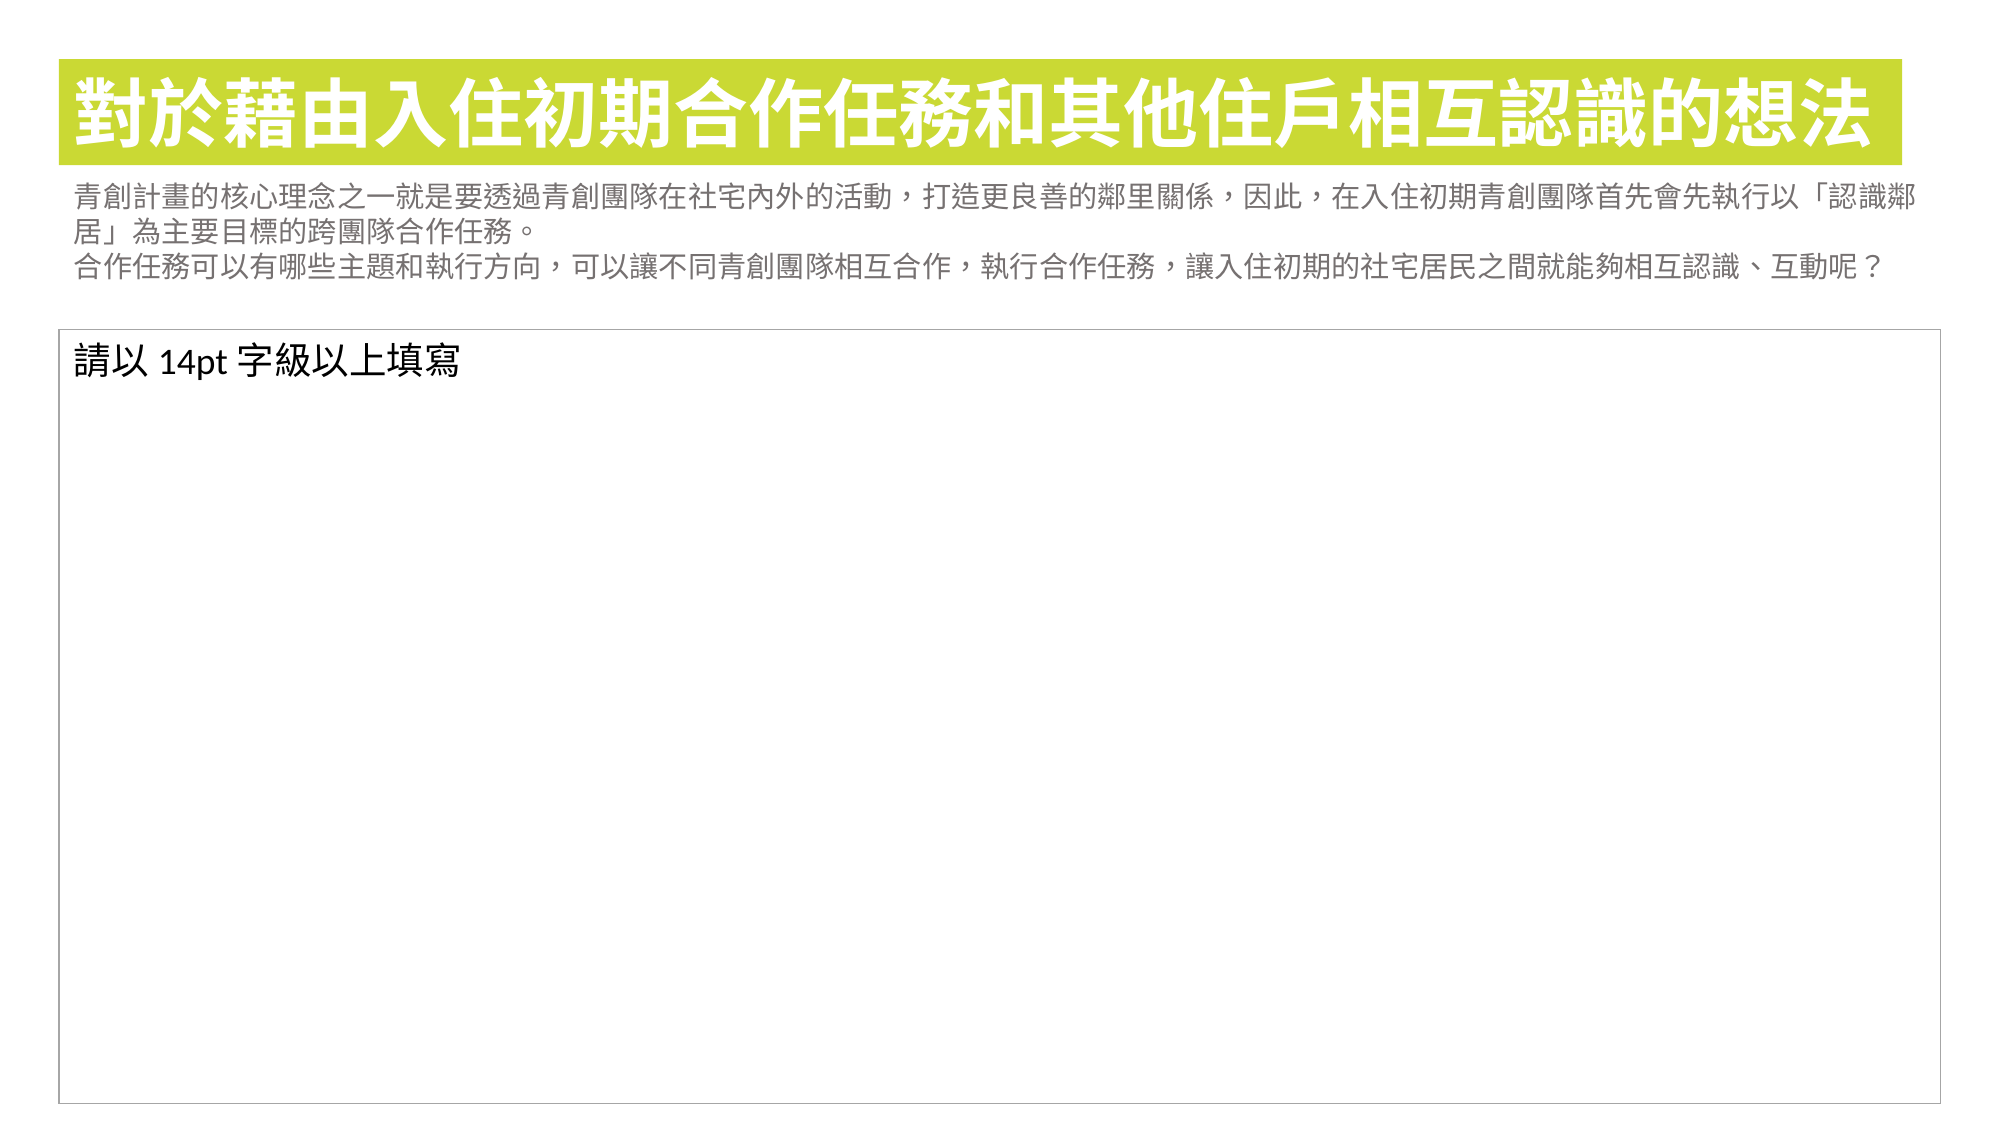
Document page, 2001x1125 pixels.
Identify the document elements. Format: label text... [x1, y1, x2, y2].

text_box 請以14pt字級以上填寫 [58, 329, 1941, 1104]
text_box 青創計畫的核心理念之一就是要透過青創團隊在社宅內外的活動，打造更良善的鄰里關係，因此，在入住初期青創團隊首先會先執行以「認識鄰居」為主要目標的跨團隊合作任務。 合作任務可以有哪些主題和執行方向，可以讓不同青創團隊相互合作，執行合作任務，讓入住初期的社宅居民之間就能夠相互認識、互動呢？ [58, 171, 1949, 293]
text_box 對於藉由入住初期合作任務和其他住戶相互認識的想法 [58, 59, 1903, 166]
